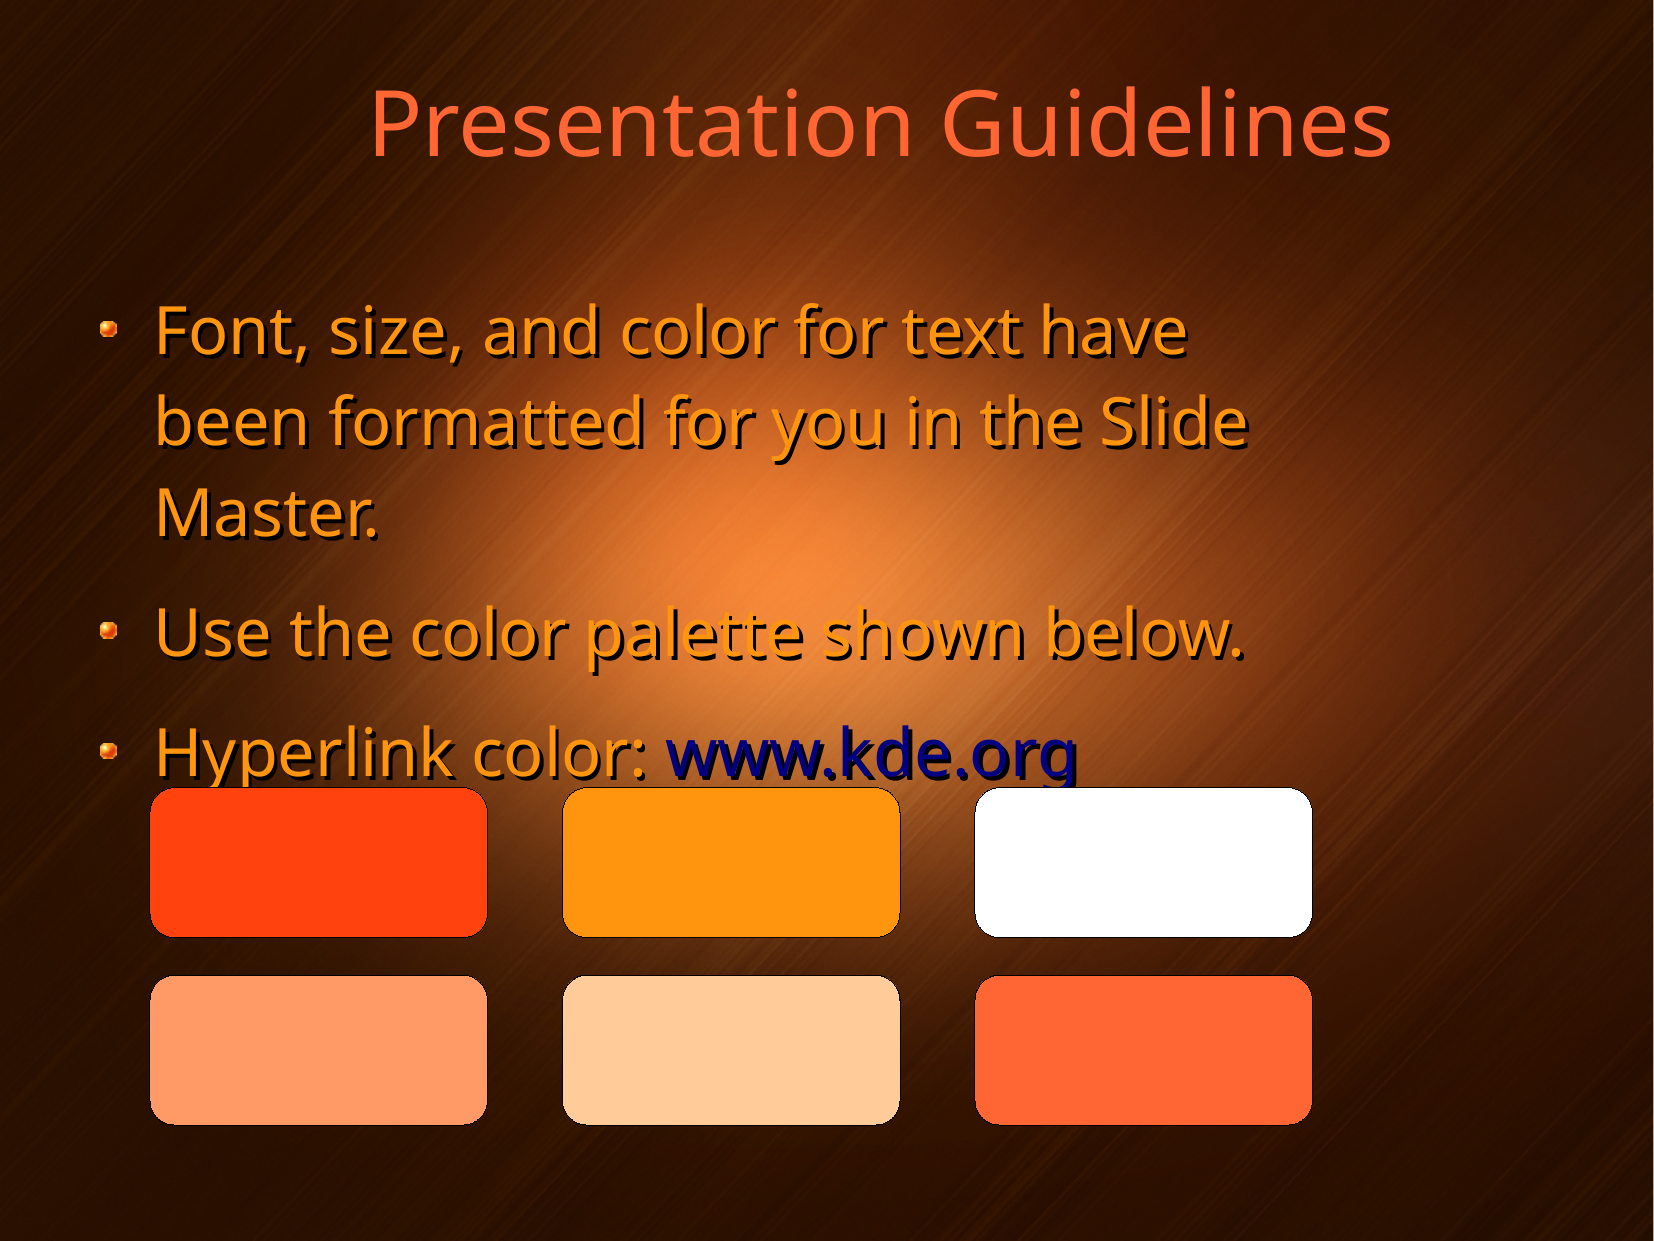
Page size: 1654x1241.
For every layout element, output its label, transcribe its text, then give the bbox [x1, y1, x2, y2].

text_box [974, 787, 1313, 938]
text_box [974, 975, 1313, 1126]
text_box [562, 975, 901, 1126]
title Presentation Guidelines [112, 17, 1651, 226]
text_box [149, 787, 488, 938]
text_box [149, 975, 488, 1126]
picture [0, 0, 1654, 1241]
list Font, size, and color for text have been formatted for you in the Slide Master. Use the color palette shown below. Hyperlink color: www.kde.org [82, 283, 1351, 1088]
text_box [562, 787, 901, 938]
